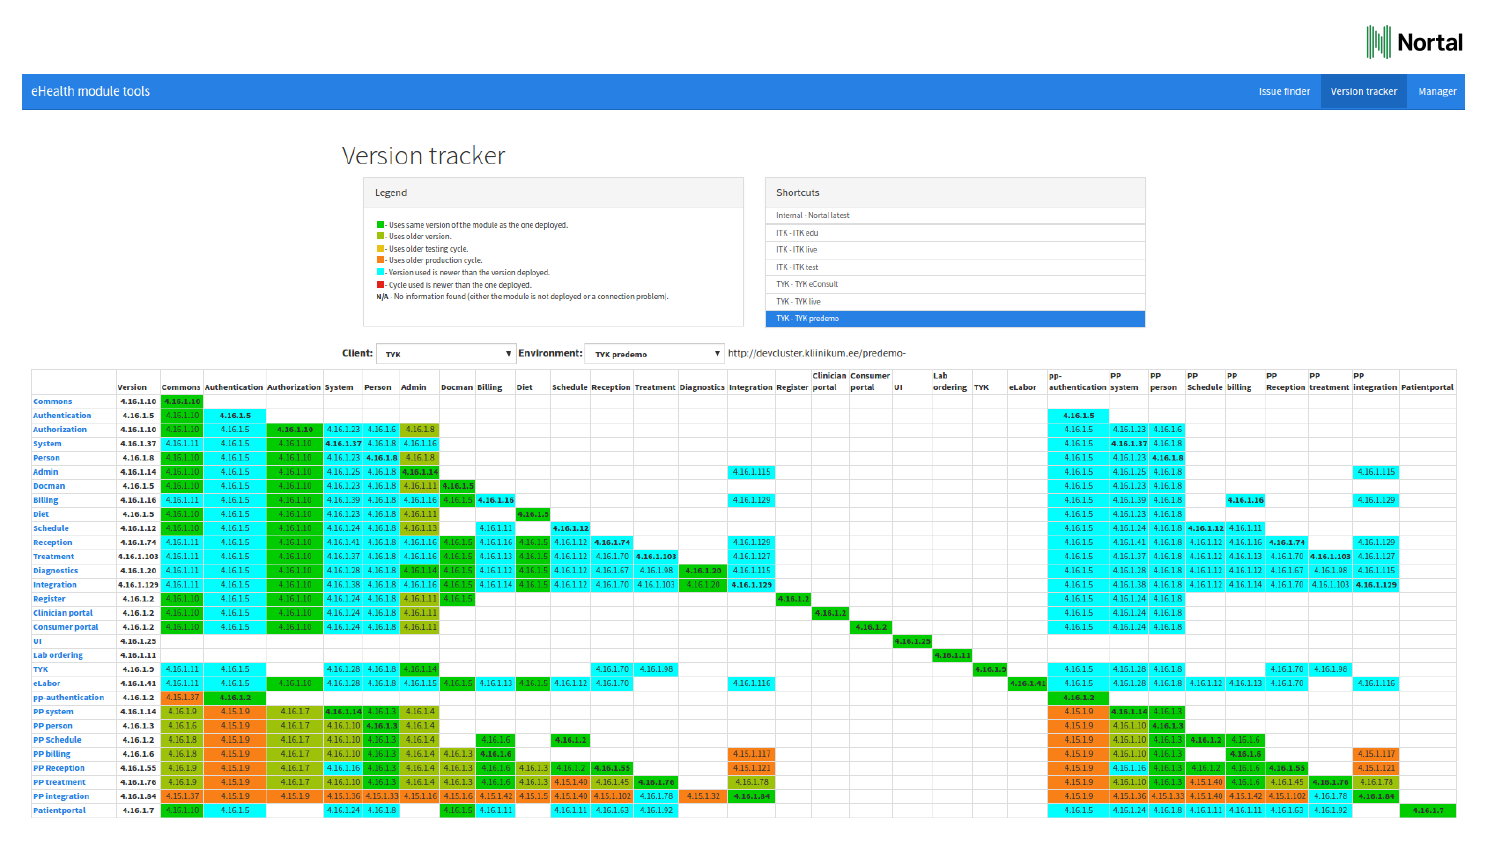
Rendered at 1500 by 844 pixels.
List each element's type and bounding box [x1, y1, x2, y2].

picture [22, 74, 1465, 826]
